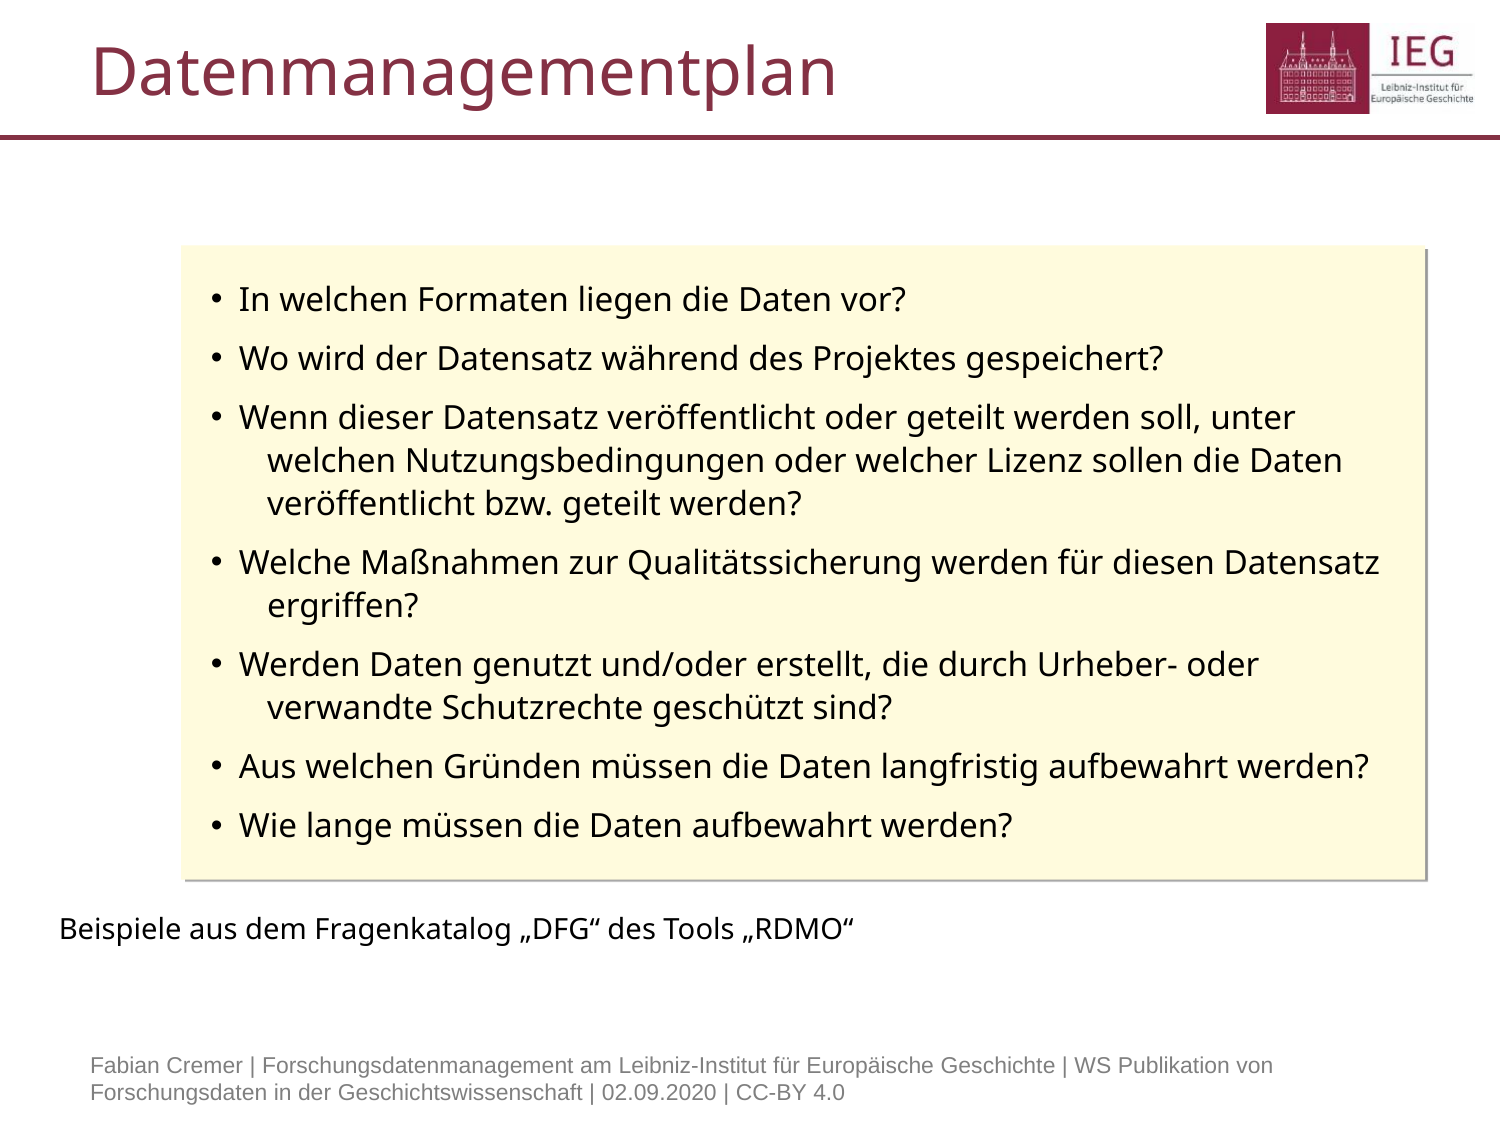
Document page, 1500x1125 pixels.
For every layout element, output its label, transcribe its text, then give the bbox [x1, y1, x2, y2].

text_box Beispiele aus dem Fragenkatalog „DFG“ des Tools „RDMO“ [43, 902, 809, 954]
title Datenmanagementplan [75, 0, 1229, 138]
text_box Fabian Cremer | Forschungsdatenmanagement am Leibniz-Institut für Europäische Geschichte | WS Publikation von Forschungsdaten in der Geschichtswissenschaft | 02.09.2020 | CC-BY 4.0 [75, 1042, 1426, 1103]
text_box In welchen Formaten liegen die Daten vor? Wo wird der Datensatz während des Projektes gespeichert? Wenn dieser Datensatz veröffentlicht oder geteilt werden soll, unter welchen Nutzungsbedingungen oder welcher Lizenz sollen die Daten veröffentlicht bzw. geteilt werden? Welche Maßnahmen zur Qualitätssicherung werden für diesen Datensatz ergriffen? Werden Daten genutzt und/oder erstellt, die durch Urheber- oder verwandte Schutzrechte geschützt sind? Aus welchen Gründen müssen die Daten langfristig aufbewahrt werden? Wie lange müssen die Daten aufbewahrt werden? [181, 245, 1426, 880]
